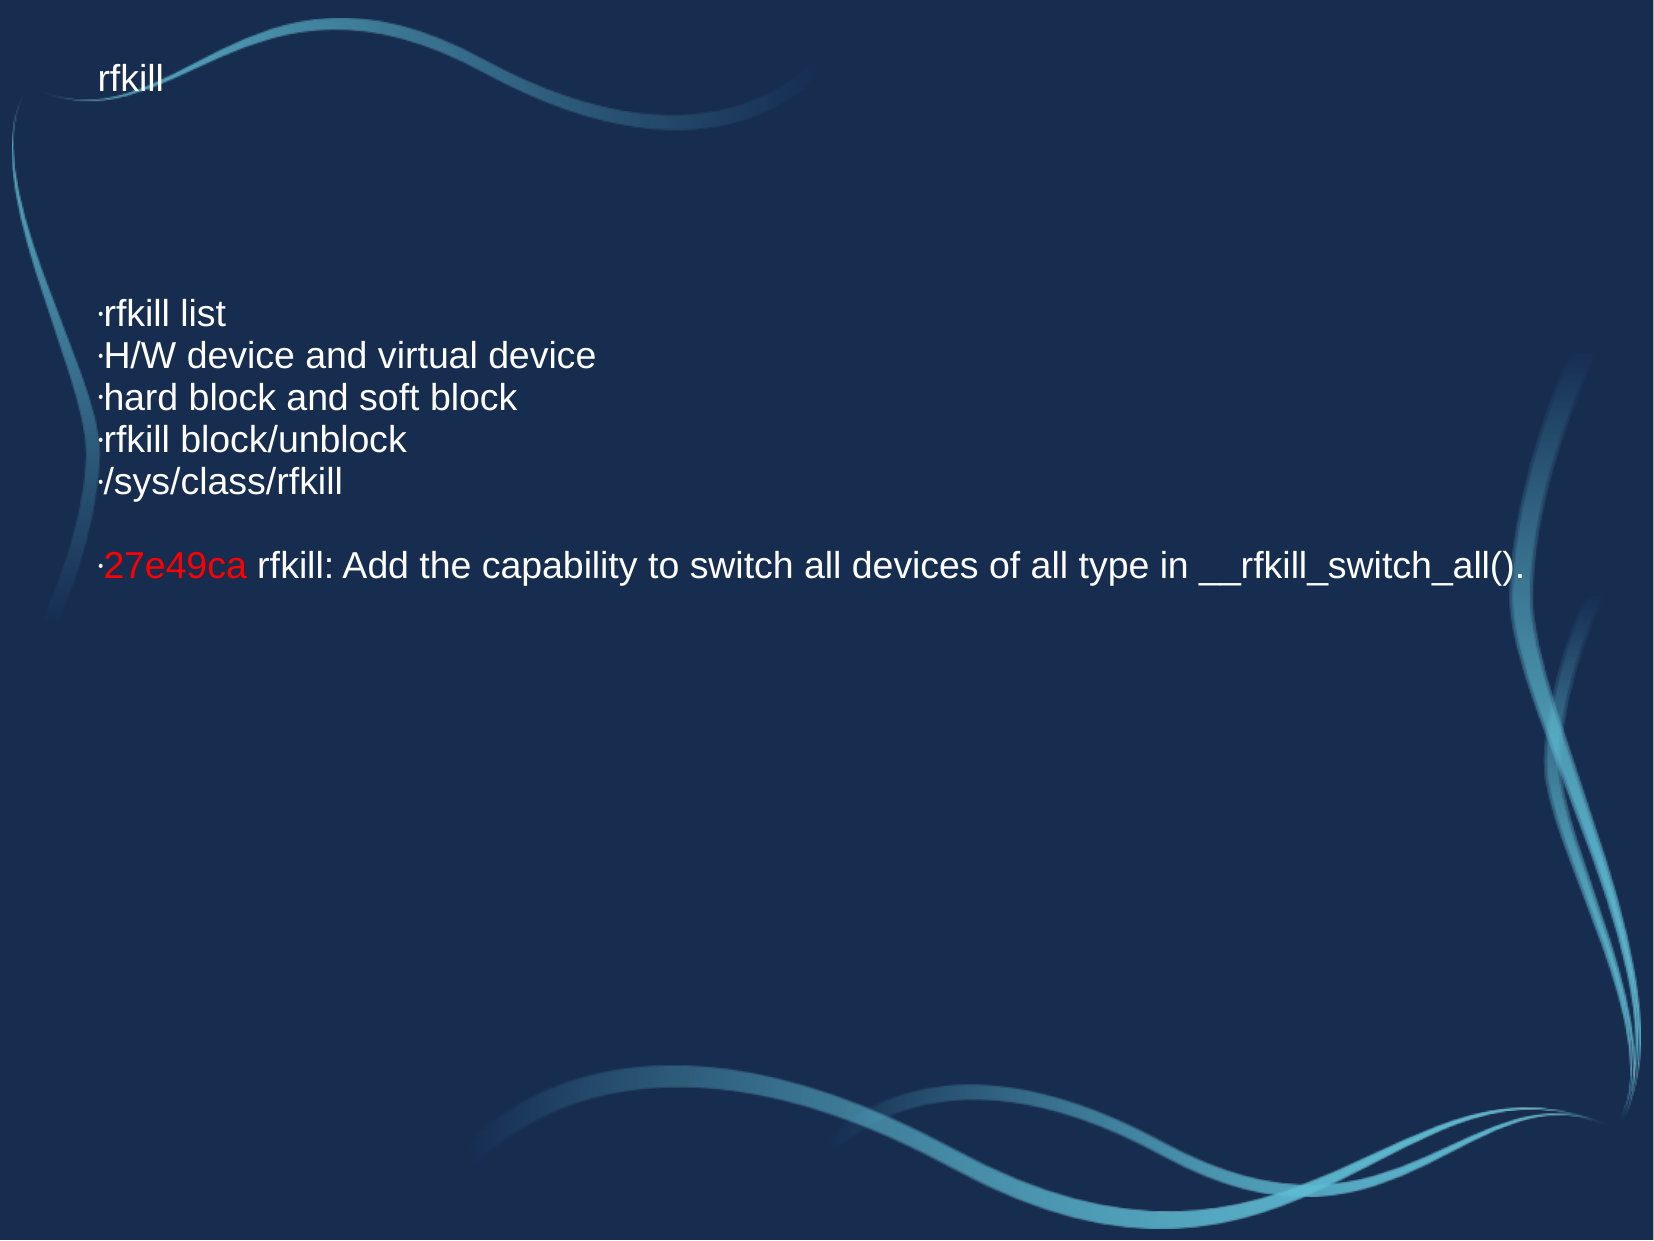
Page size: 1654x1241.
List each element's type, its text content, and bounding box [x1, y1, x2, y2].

list rfkill list H/W device and virtual device hard block and soft block rfkill block/unblock /sys/class/rfkill 27e49ca rfkill: Add the capability to switch all devices of all type in __rfkill_switch_all(). [82, 285, 1571, 1144]
picture [460, 346, 1641, 1229]
title rfkill [82, 49, 1571, 249]
picture [12, 18, 822, 625]
